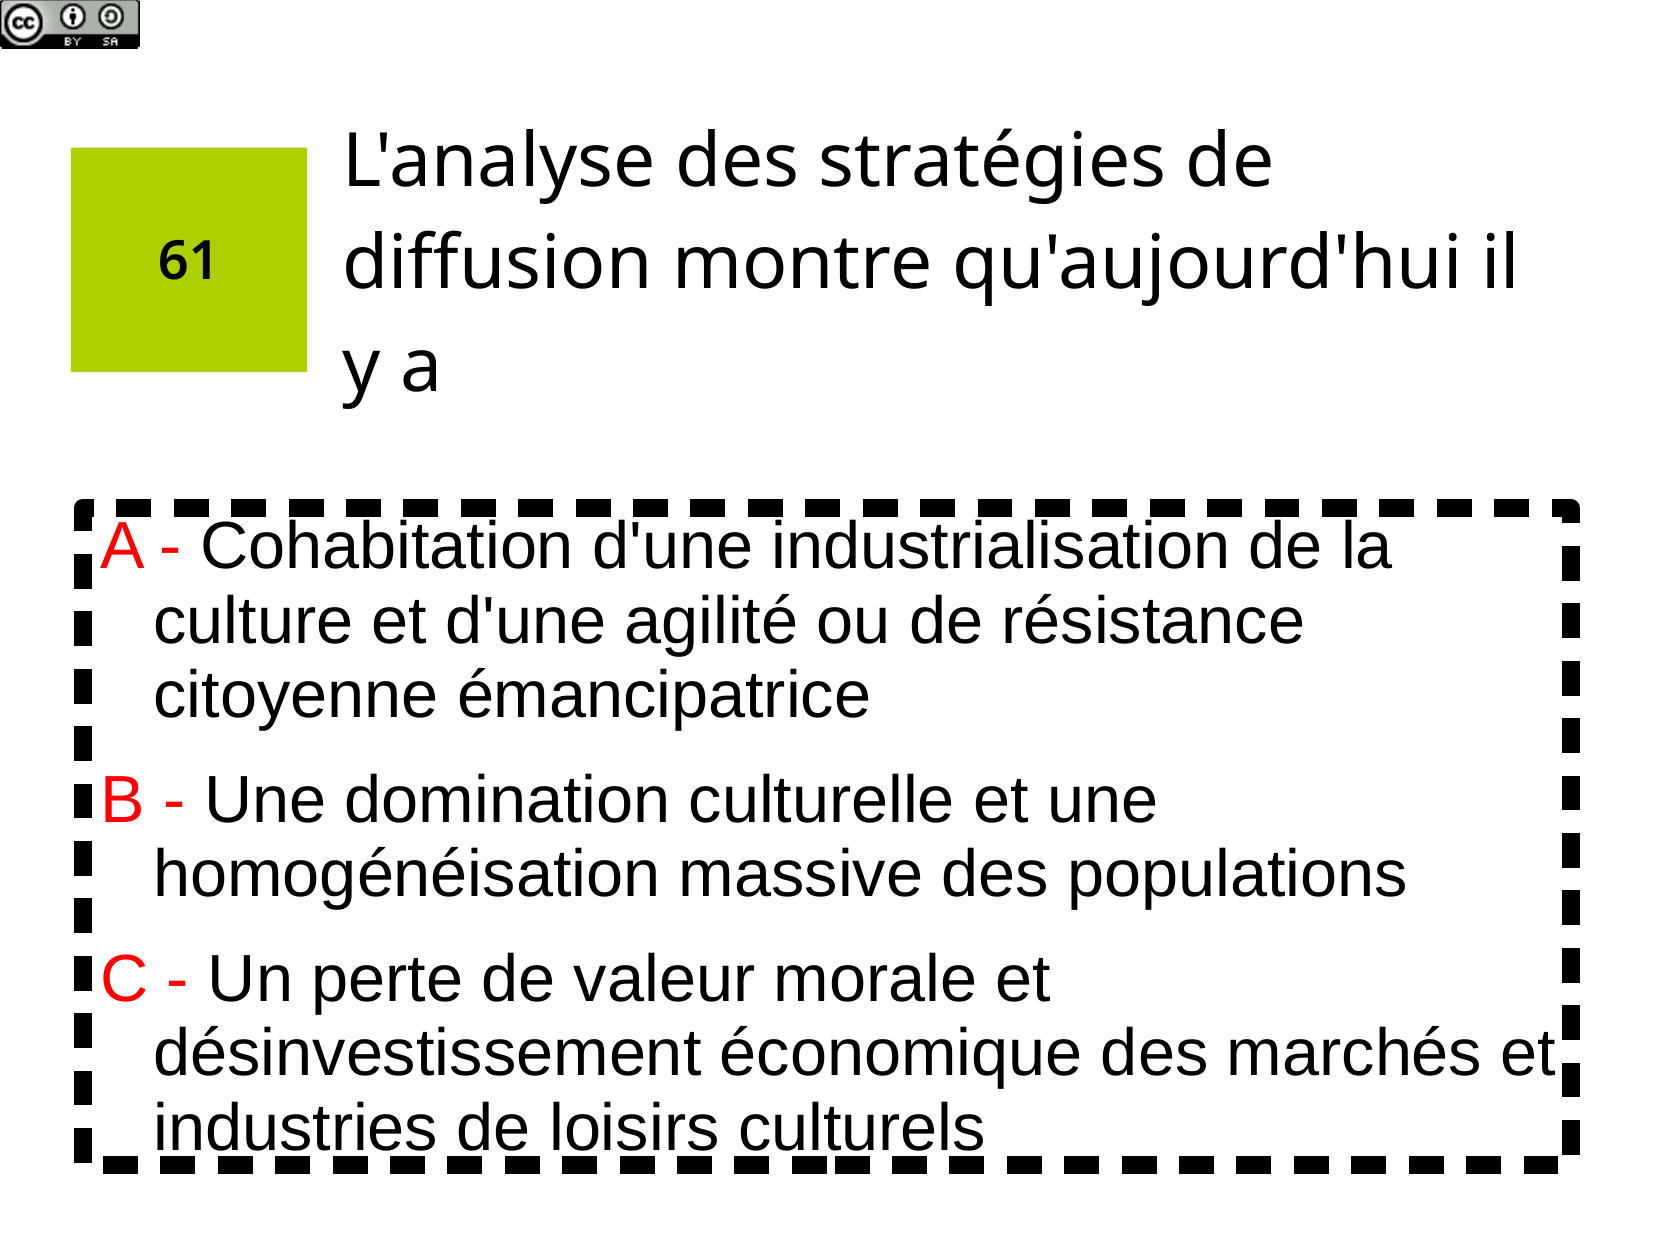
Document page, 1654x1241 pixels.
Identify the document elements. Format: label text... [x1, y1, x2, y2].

picture [0, 0, 140, 49]
list Cohabitation d'une industrialisation de la culture et d'une agilité ou de résistance citoyenne émancipatrice Une domination culturelle et une homogénéisation massive des populations Un perte de valeur morale et désinvestissement économique des marchés et industries de loisirs culturels [82, 507, 1571, 1165]
title L'analyse des stratégies de diffusion montre qu'aujourd'hui il y a [342, 59, 1571, 461]
